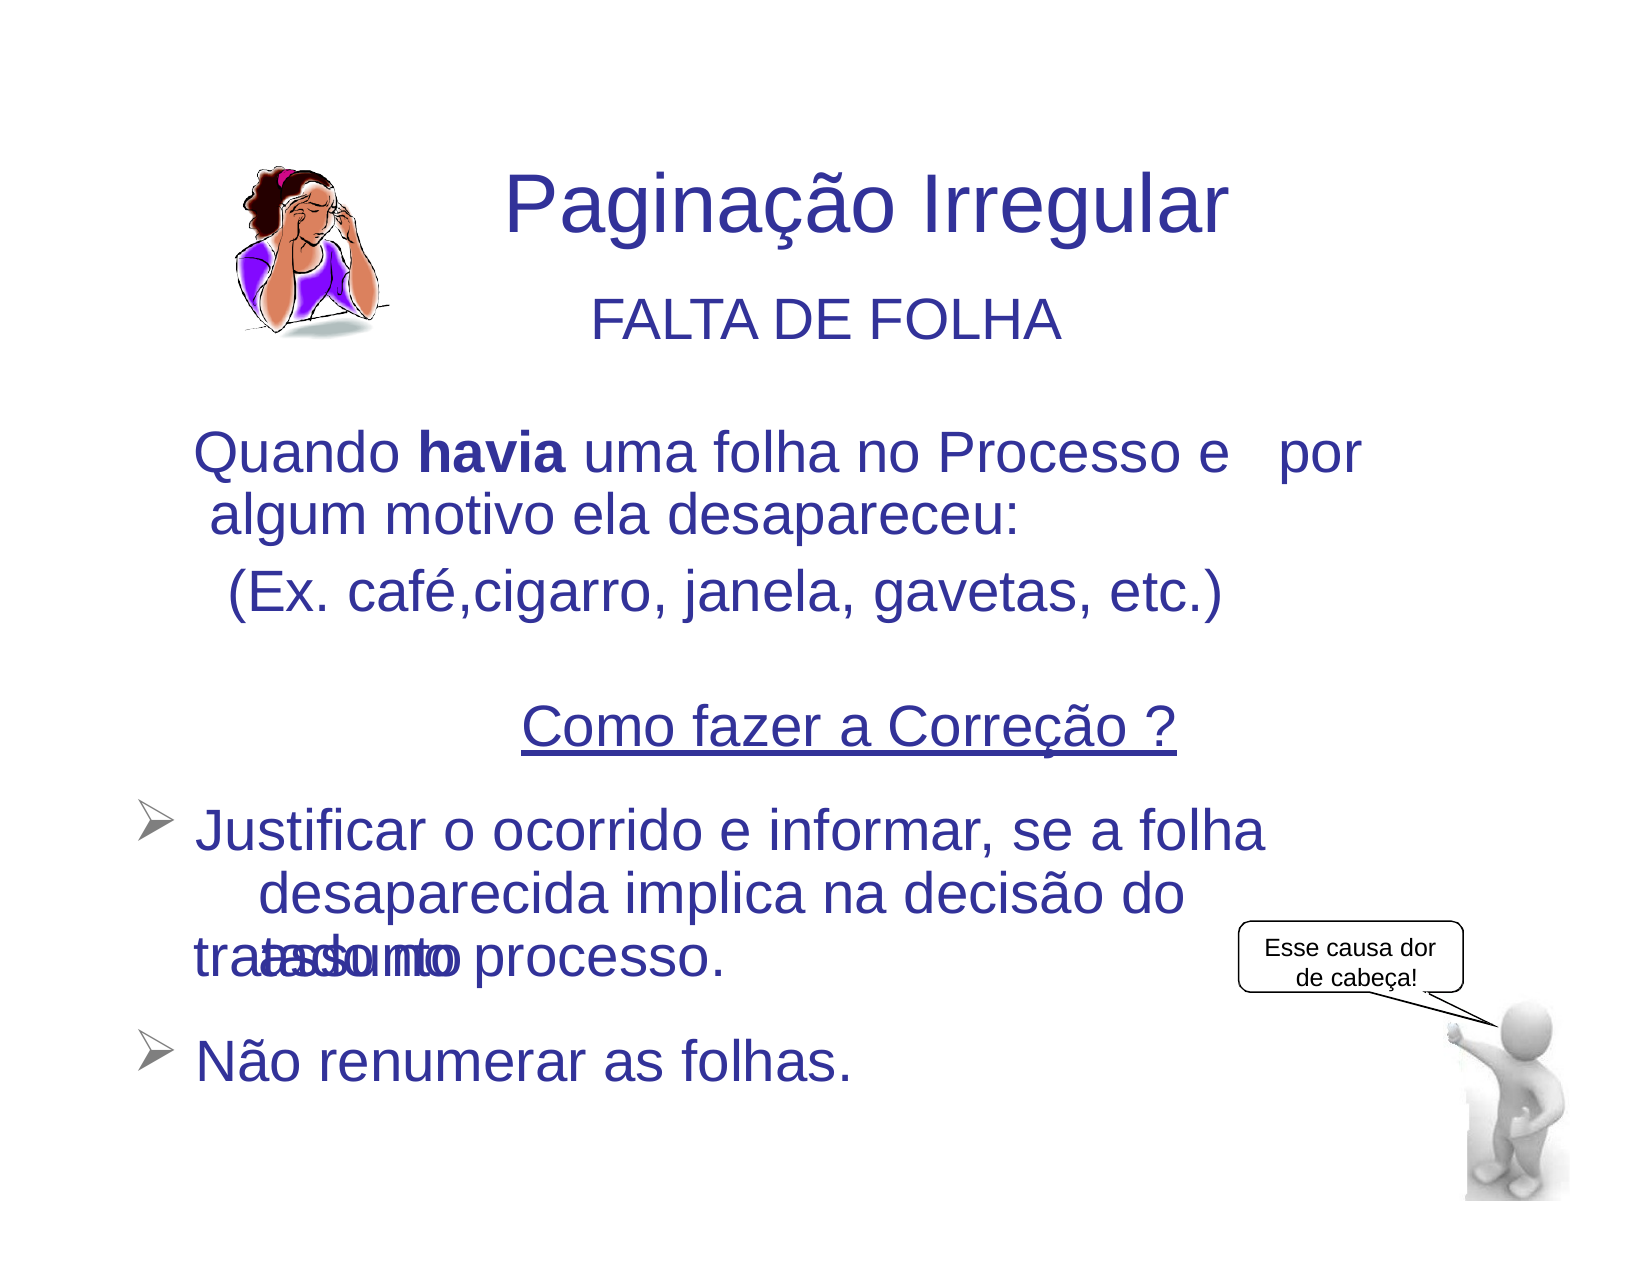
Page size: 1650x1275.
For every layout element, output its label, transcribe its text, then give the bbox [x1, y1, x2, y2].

title Paginação Irregular [501, 146, 1235, 252]
text_box Esse causa dor de cabeça! [1262, 929, 1439, 994]
text_box FALTA DE FOLHA Quando havia uma folha no Processo e por algum motivo ela desapareceu: (Ex. café,cigarro, janela, gavetas, etc.) [191, 279, 1366, 623]
text_box tratado no processo. Não renumerar as folhas. [128, 927, 856, 1095]
text_box [235, 167, 390, 340]
text_box Como fazer a Correção ? Justificar o ocorrido e informar, se a folha desaparecida implica na decisão do assunto [128, 652, 1348, 927]
text_box [1237, 920, 1570, 1200]
